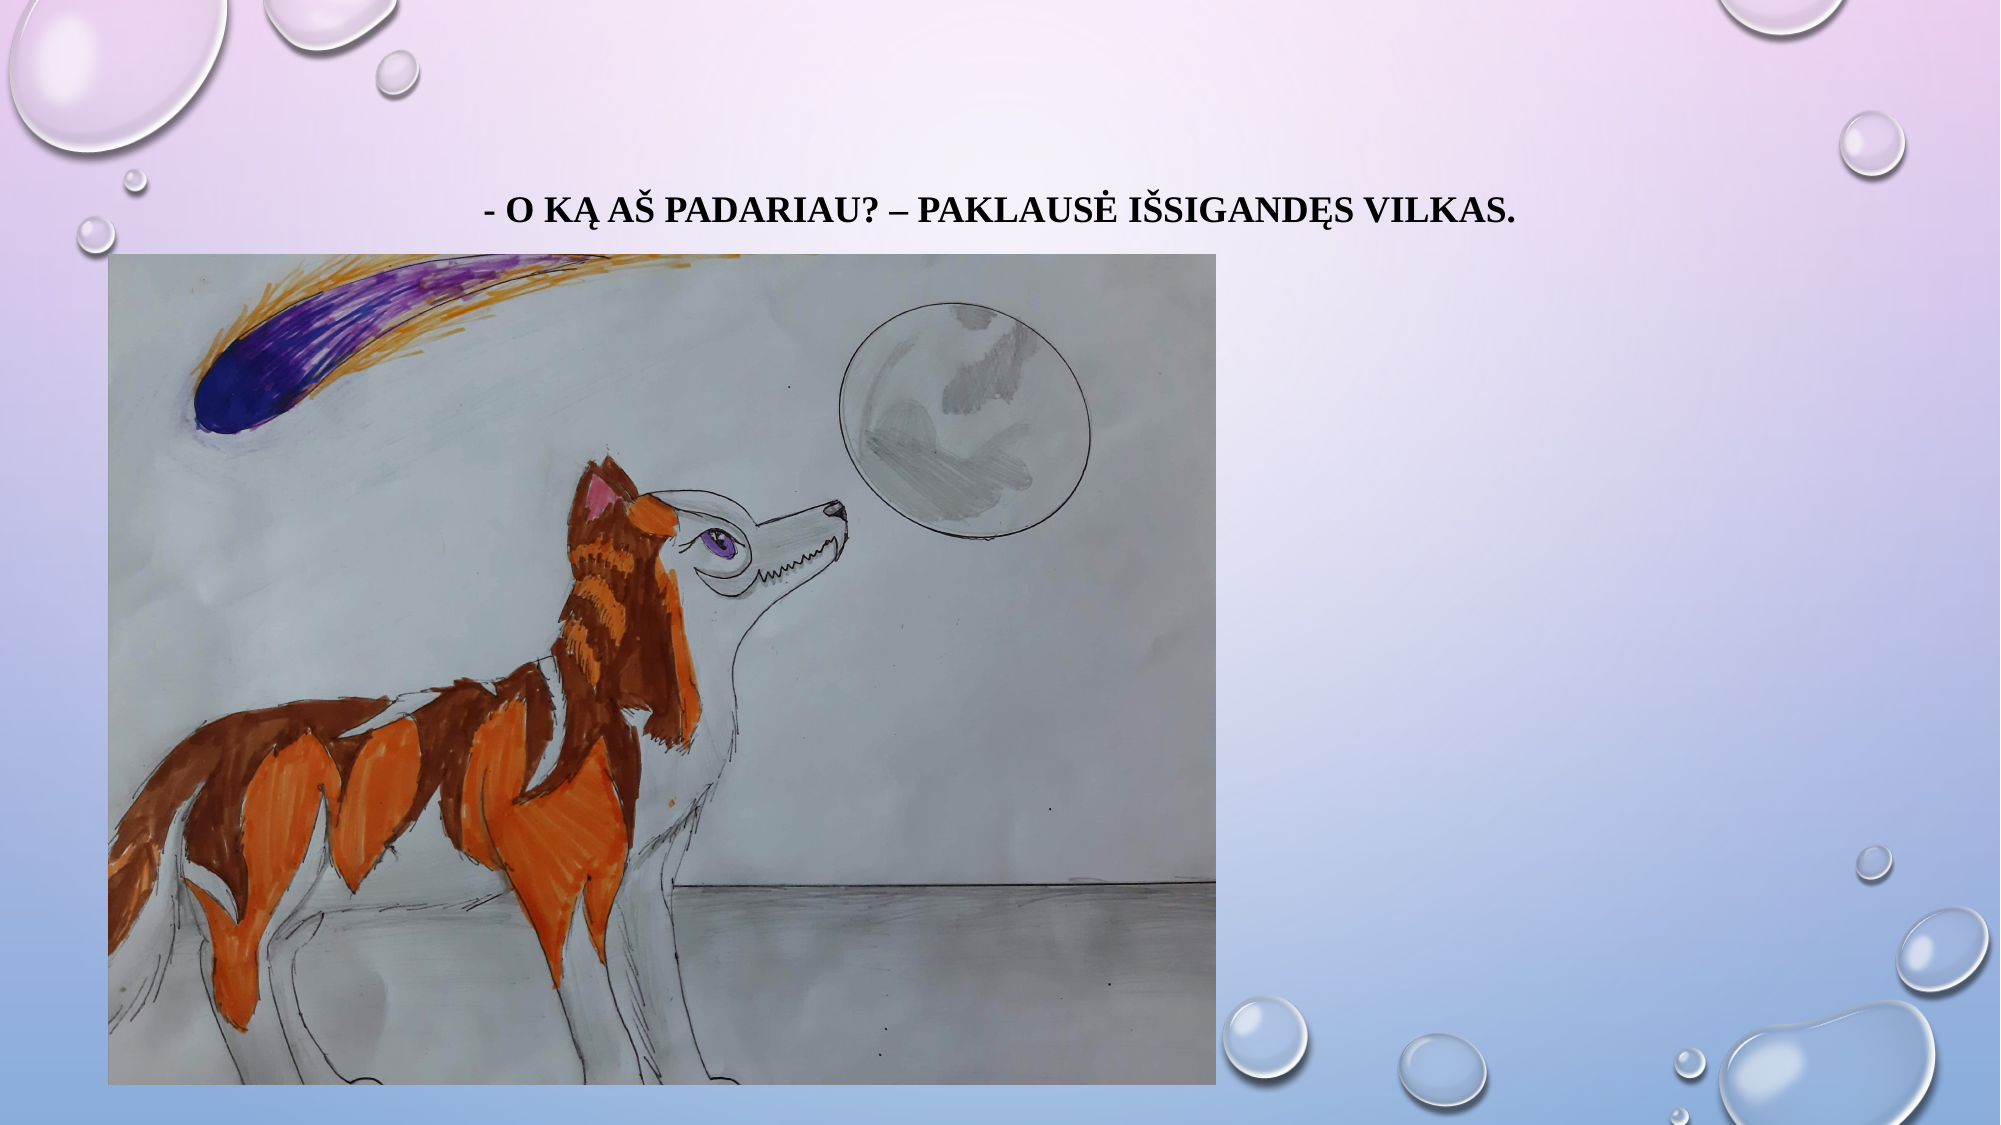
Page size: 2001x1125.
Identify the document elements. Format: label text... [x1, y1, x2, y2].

title - O ką aš padariau? – paklausė išsigandęs vilkas. [149, 101, 1851, 364]
picture [108, 254, 1216, 1085]
